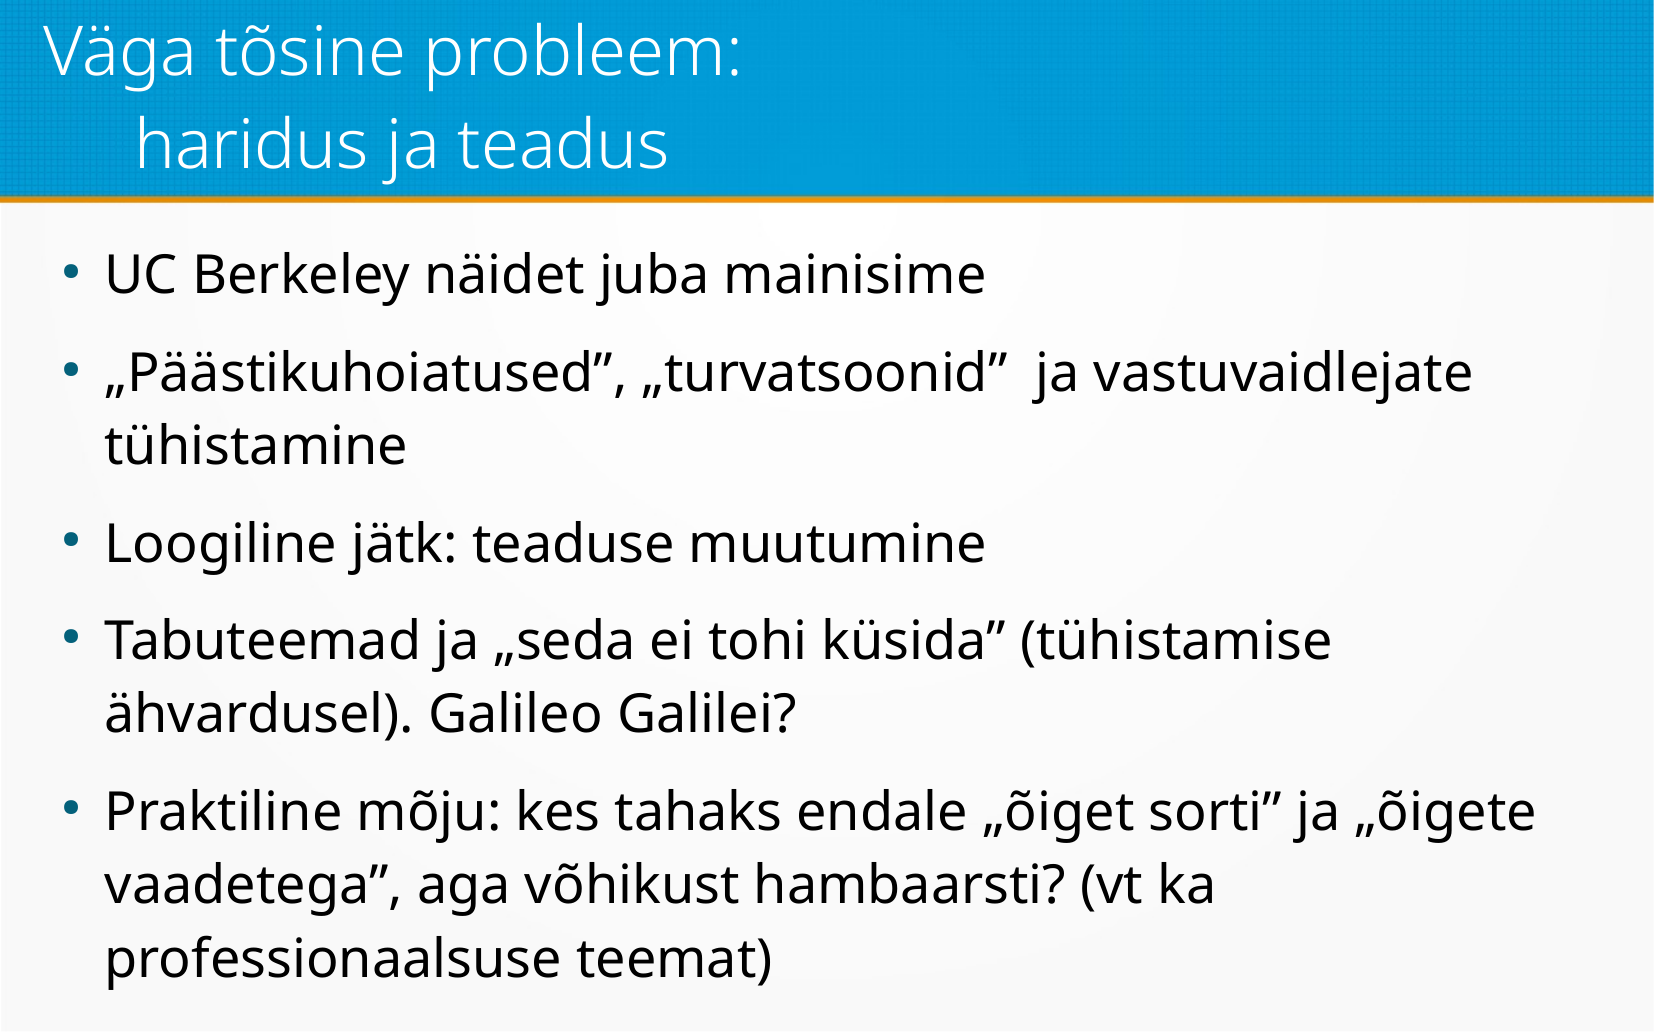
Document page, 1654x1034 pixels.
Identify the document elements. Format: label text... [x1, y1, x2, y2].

picture [0, 195, 1654, 1034]
title Väga tõsine probleem: haridus ja teadus [43, 0, 1619, 189]
list UC Berkeley näidet juba mainisime „Päästikuhoiatused”, „turvatsoonid” ja vastuvaidlejate tühistamine Loogiline jätk: teaduse muutumine Tabuteemad ja „seda ei tohi küsida” (tühistamise ähvardusel). Galileo Galilei? Praktiline mõju: kes tahaks endale „õiget sorti” ja „õigete vaadetega”, aga võhikust hambaarsti? (vt ka professionaalsuse teemat) [47, 236, 1607, 1002]
